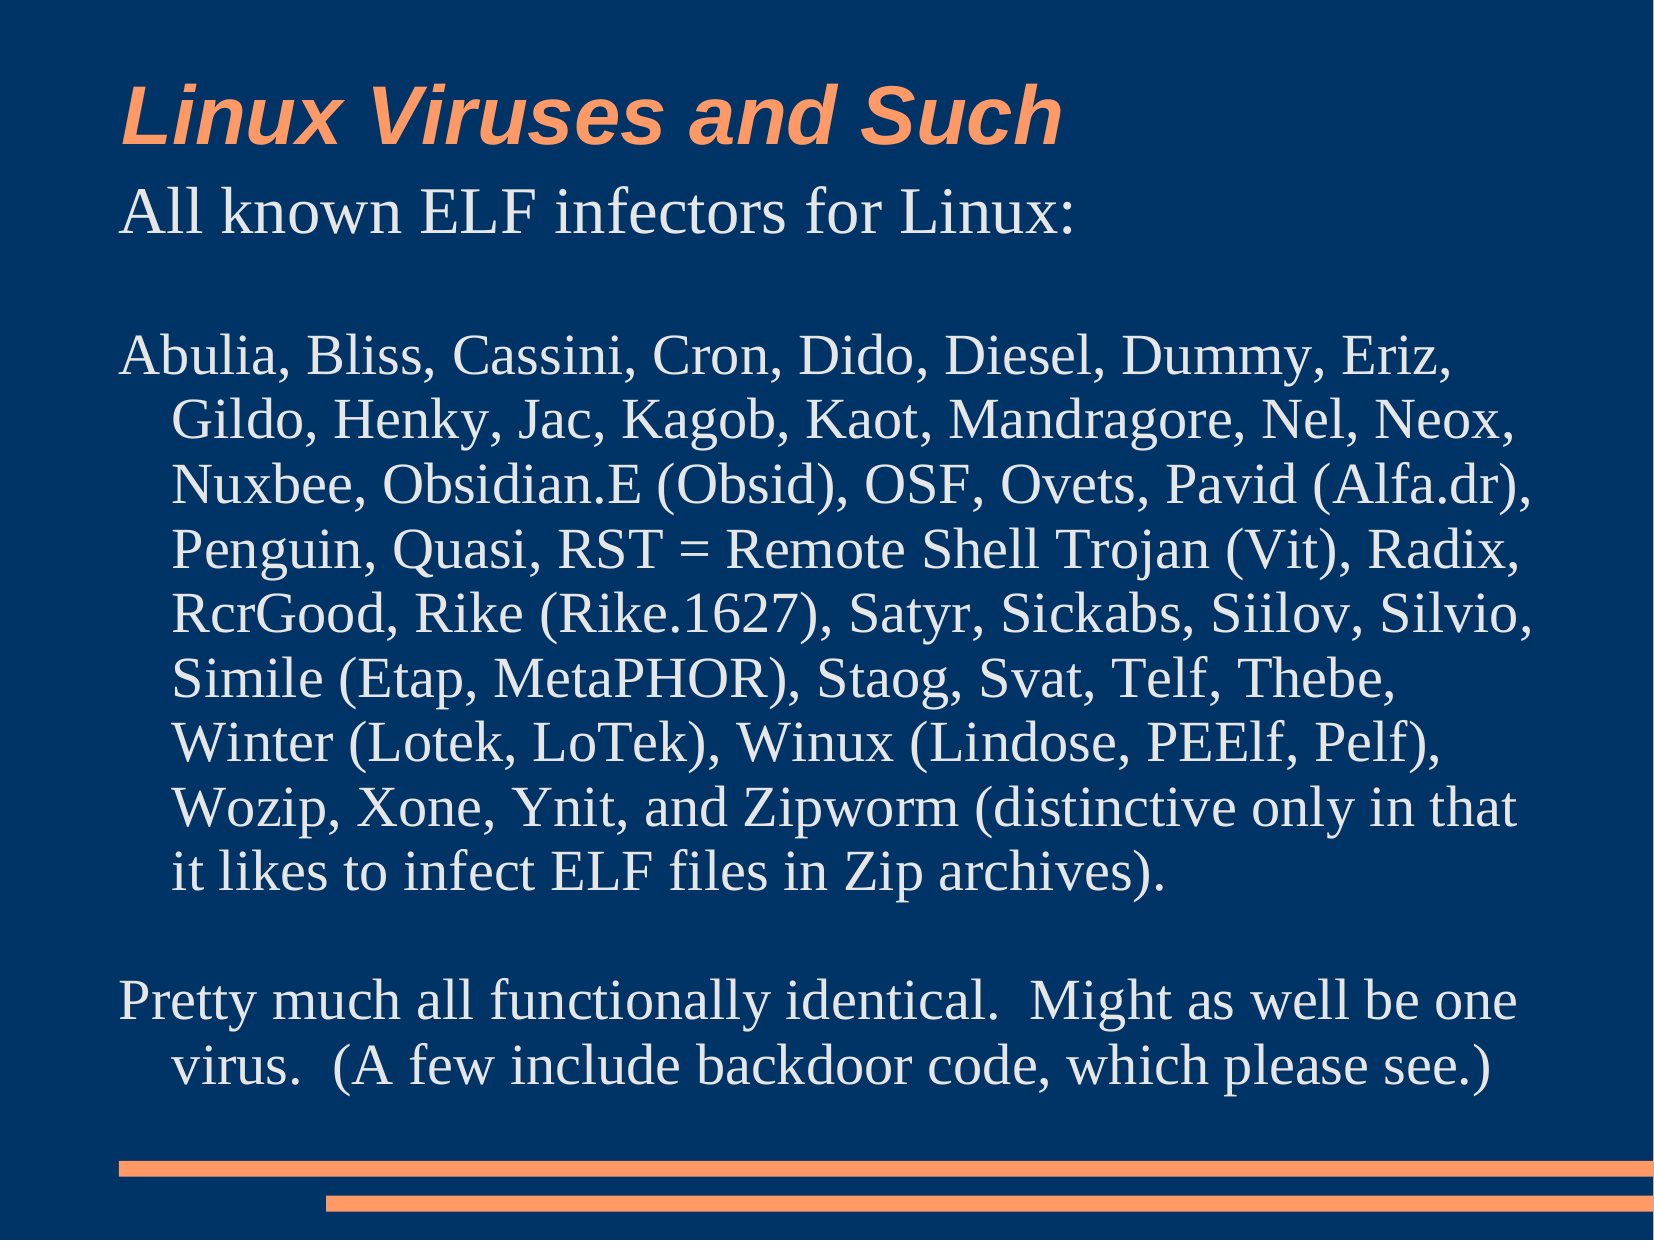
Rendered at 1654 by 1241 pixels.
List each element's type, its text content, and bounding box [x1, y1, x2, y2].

list All known ELF infectors for Linux: Abulia, Bliss, Cassini, Cron, Dido, Diesel, Dummy, Eriz, Gildo, Henky, Jac, Kagob, Kaot, Mandragore, Nel, Neox, Nuxbee, Obsidian.E (Obsid), OSF, Ovets, Pavid (Alfa.dr), Penguin, Quasi, RST = Remote Shell Trojan (Vit), Radix, RcrGood, Rike (Rike.1627), Satyr, Sickabs, Siilov, Silvio, Simile (Etap, MetaPHOR), Staog, Svat, Telf, Thebe, Winter (Lotek, LoTek), Winux (Lindose, PEElf, Pelf), Wozip, Xone, Ynit, and Zipworm (distinctive only in that it likes to infect ELF files in Zip archives). Pretty much all functionally identical. Might as well be one virus. (A few include backdoor code, which please see.) [101, 174, 1541, 1172]
title Linux Viruses and Such [121, 46, 1534, 174]
